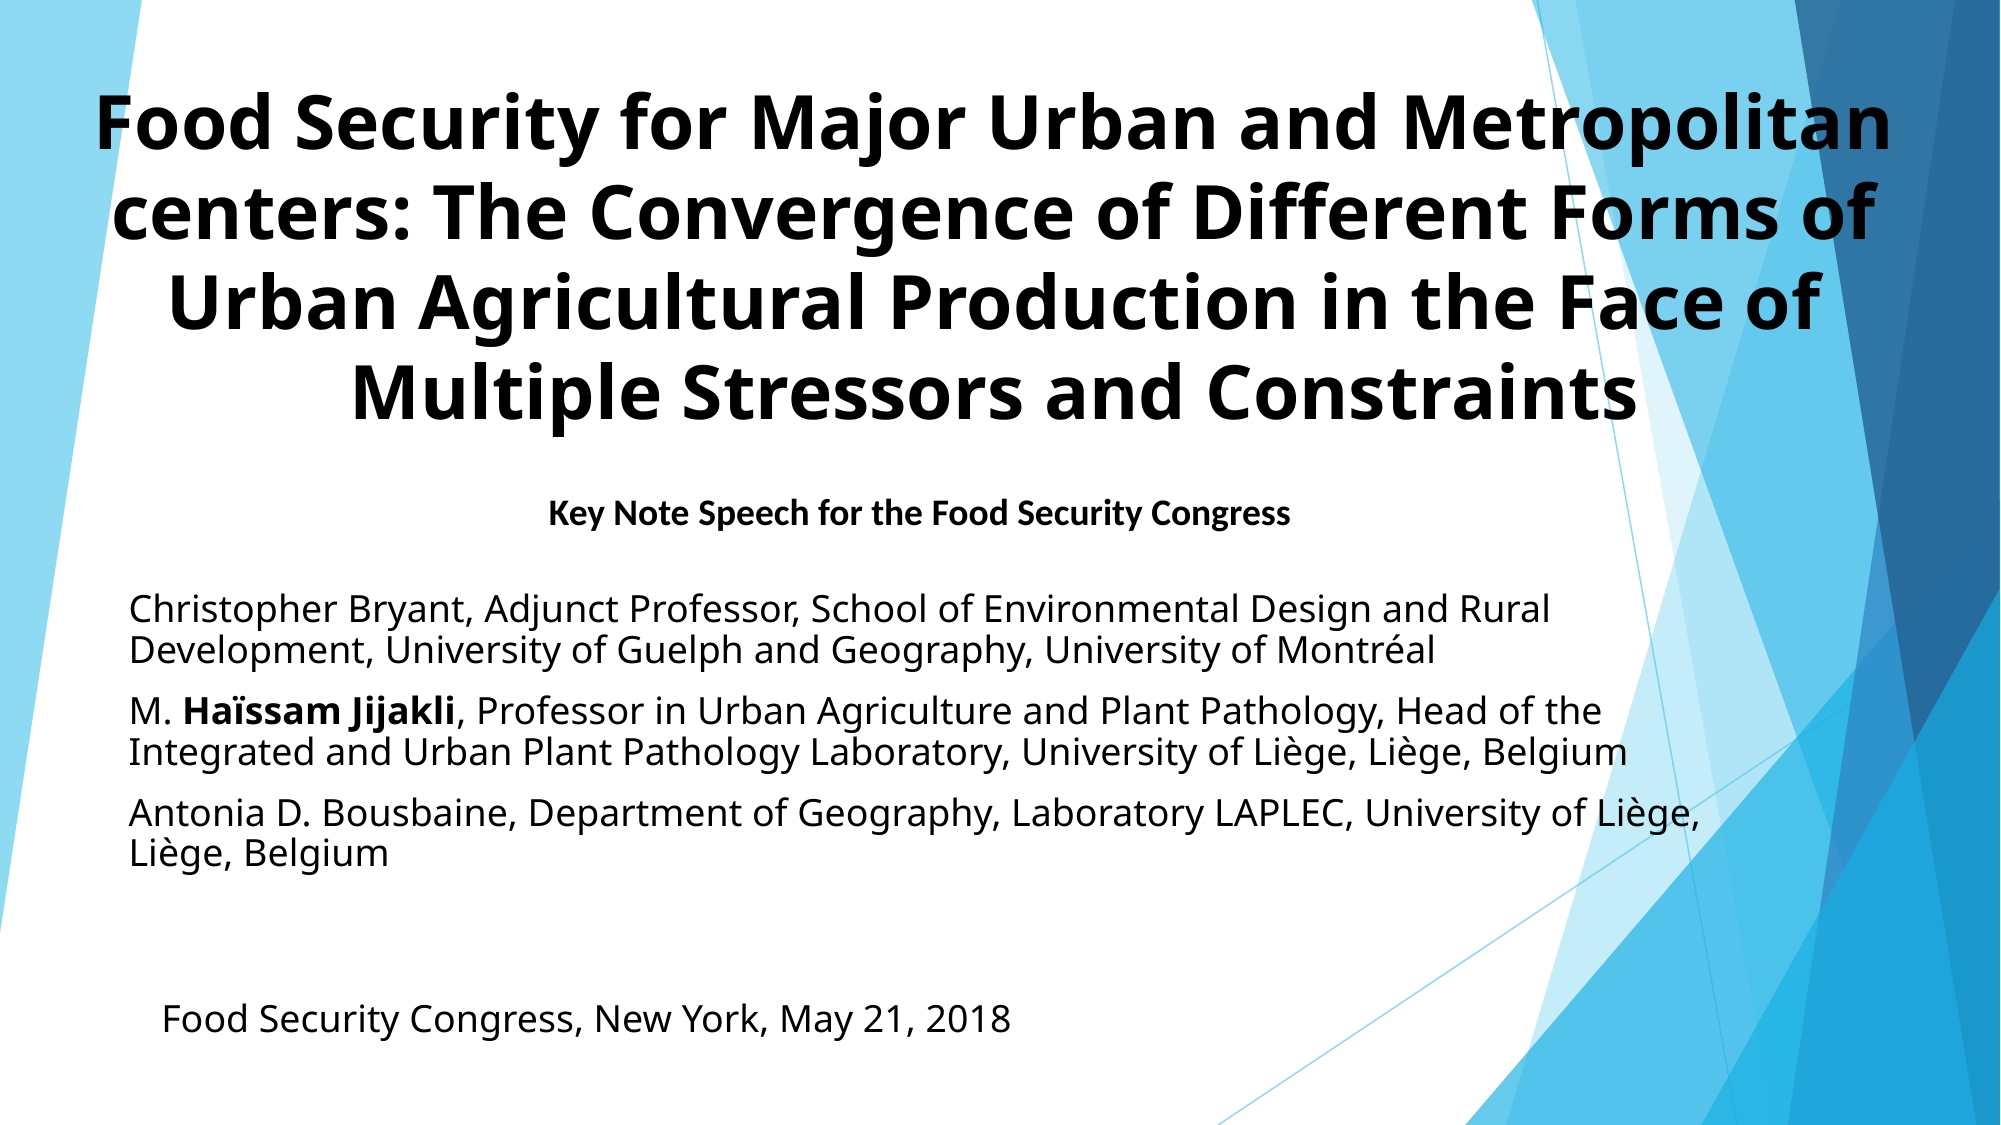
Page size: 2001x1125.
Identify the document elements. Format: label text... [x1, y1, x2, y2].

title Food Security for Major Urban and Metropolitan centers: The Convergence of Different Forms of Urban Agricultural Production in the Face of Multiple Stressors and Constraints [75, 58, 1914, 442]
text_box Food Security Congress, New York, May 21, 2018 [146, 987, 995, 1048]
subtitle Christopher Bryant, Adjunct Professor, School of Environmental Design and Rural Development, University of Guelph and Geography, University of Montréal M. Haïssam Jijakli, Professor in Urban Agriculture and Plant Pathology, Head of the Integrated and Urban Plant Pathology Laboratory, University of Liège, Liège, Belgium Antonia D. Bousbaine, Department of Geography, Laboratory LAPLEC, University of Liège, Liège, Belgium [113, 582, 1732, 918]
text_box Key Note Speech for the Food Security Congress [533, 480, 1312, 542]
